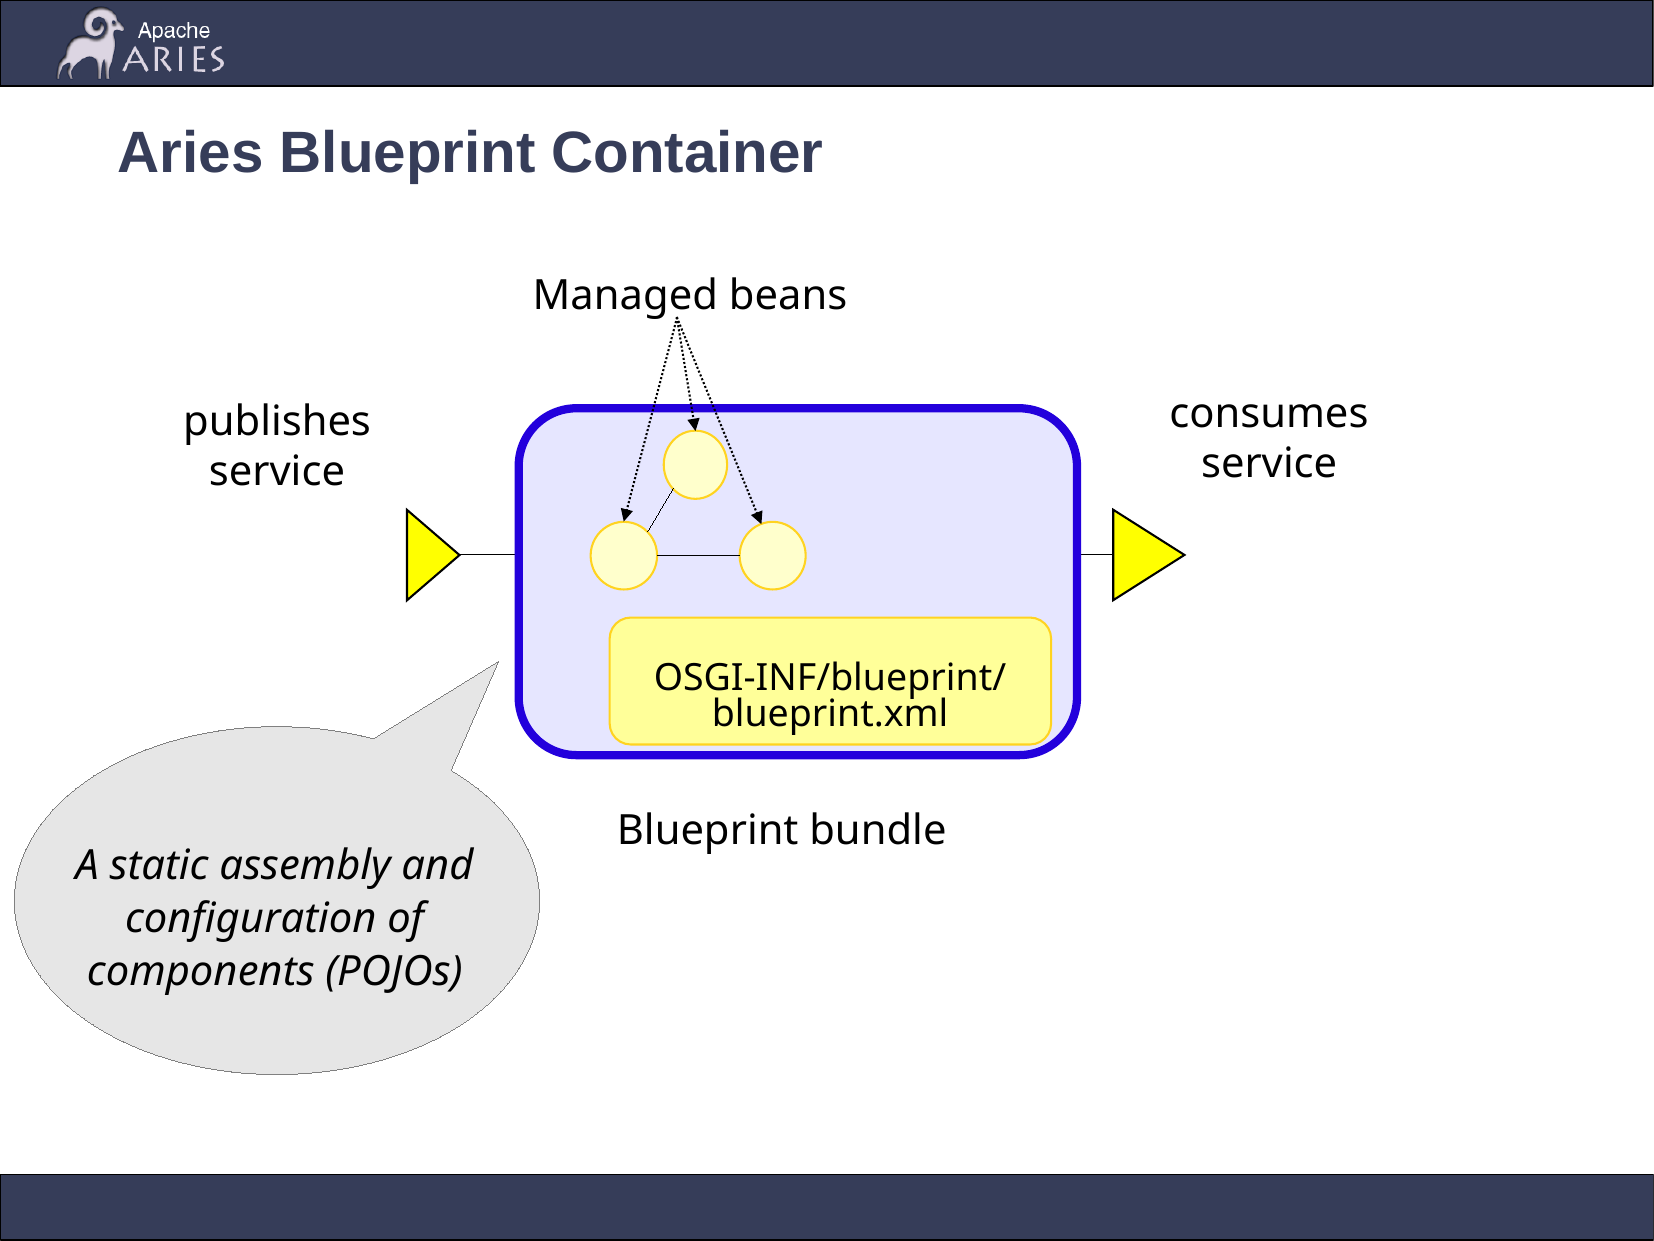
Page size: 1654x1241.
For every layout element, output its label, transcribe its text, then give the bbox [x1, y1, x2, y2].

text_box consumes service [1154, 378, 1384, 495]
text_box [518, 408, 1077, 756]
title Aries Blueprint Container [82, 49, 1571, 257]
text_box [407, 509, 460, 601]
text_box A static assembly and configuration of components (POJOs)‏ [75, 837, 542, 1059]
text_box [1113, 509, 1185, 601]
text_box [14, 661, 522, 1012]
text_box [168, 1059, 386, 1075]
picture [47, 3, 232, 83]
text_box Managed beans [517, 260, 863, 326]
text_box Blueprint bundle [563, 795, 1000, 907]
text_box publishes service [168, 385, 386, 502]
text_box OSGI-INF/blueprint/ blueprint.xml [609, 617, 1052, 745]
